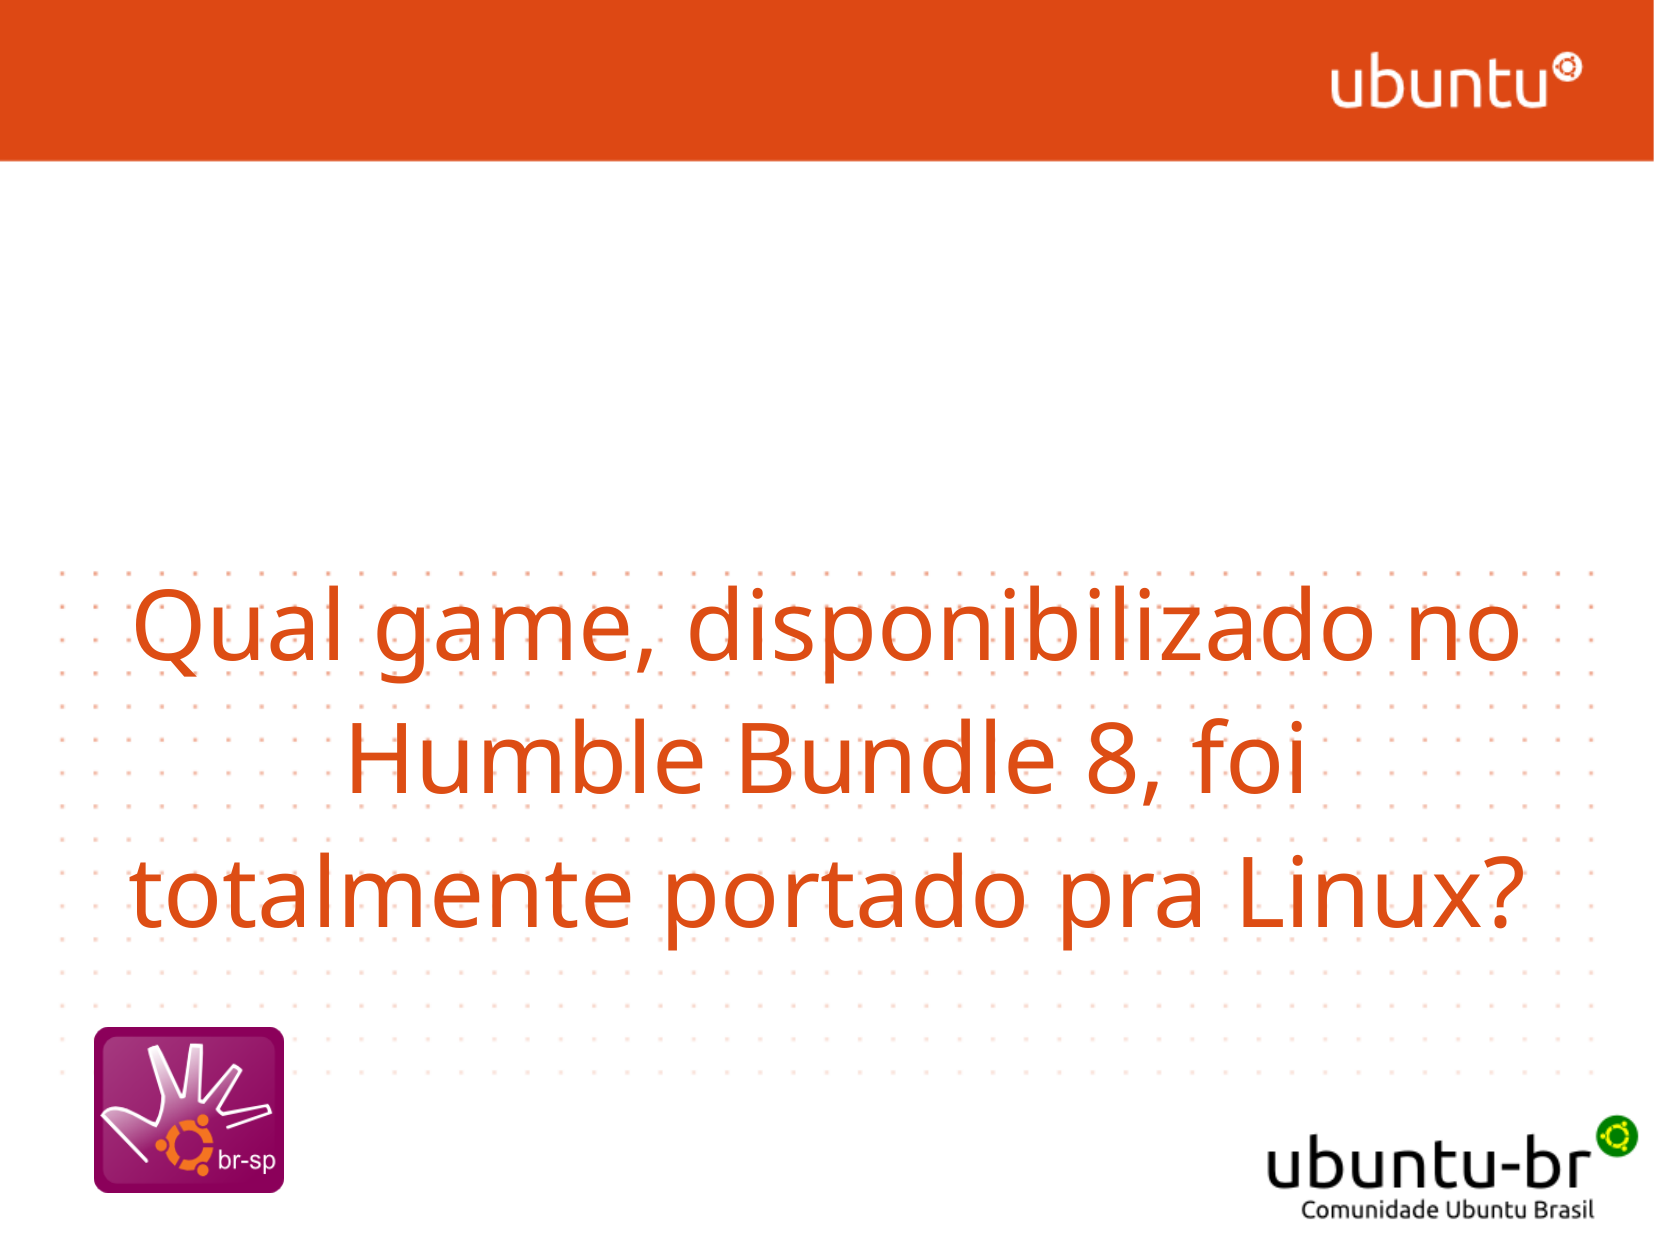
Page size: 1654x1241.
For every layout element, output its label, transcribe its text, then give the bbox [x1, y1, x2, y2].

list Qual game, disponibilizado no Humble Bundle 8, foi totalmente portado pra Linux? [99, 555, 1555, 1004]
picture [0, 0, 1654, 1241]
